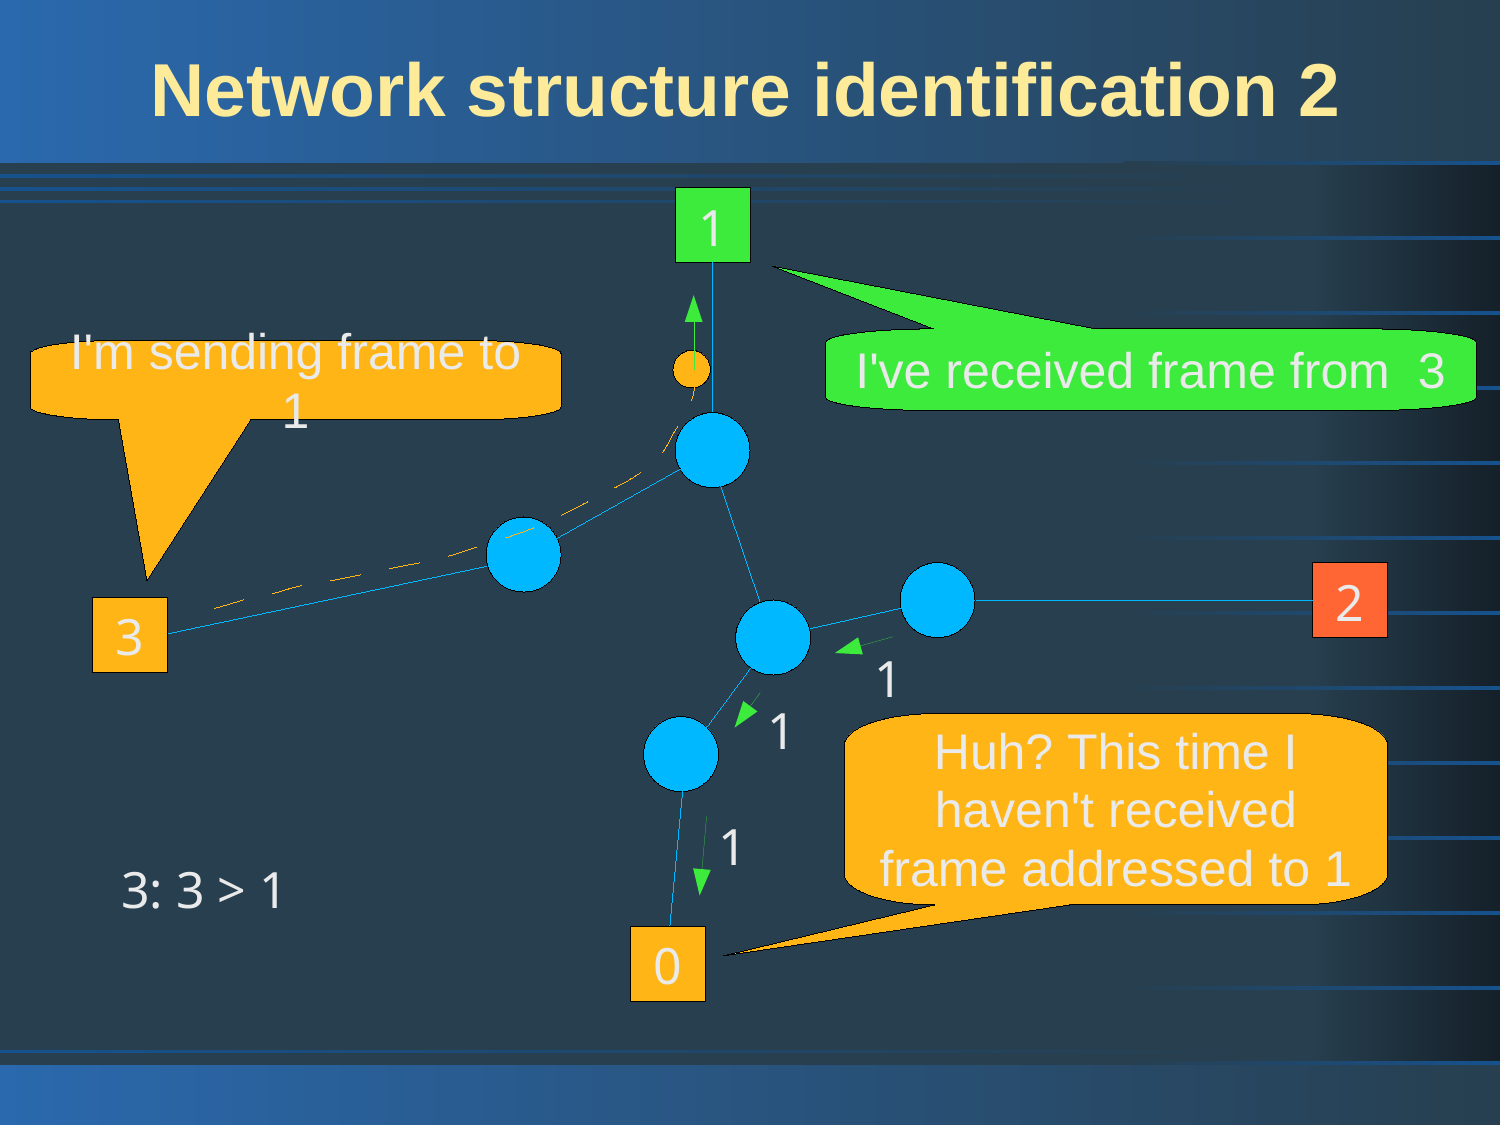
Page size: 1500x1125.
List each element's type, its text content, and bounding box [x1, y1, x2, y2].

text_box 1 [872, 640, 905, 712]
text_box 3 [92, 597, 168, 673]
text_box I'm sending frame to 1 [30, 340, 562, 581]
text_box Huh? This time I haven't received frame addressed to 1 [723, 713, 1388, 956]
text_box 2 [1312, 562, 1388, 638]
title Network structure identification 2 [83, 24, 1409, 151]
text_box 1 [715, 808, 749, 880]
text_box [735, 599, 811, 676]
text_box I've received frame from 3 [772, 266, 1477, 411]
text_box [643, 716, 719, 792]
text_box [486, 516, 562, 593]
text_box [675, 412, 751, 488]
text_box [672, 350, 711, 388]
text_box [900, 562, 976, 638]
text_box 1 [675, 187, 751, 263]
text_box 1 [765, 692, 798, 763]
text_box 0 [630, 926, 706, 1002]
text_box 3: 3 > 1 [121, 851, 317, 922]
